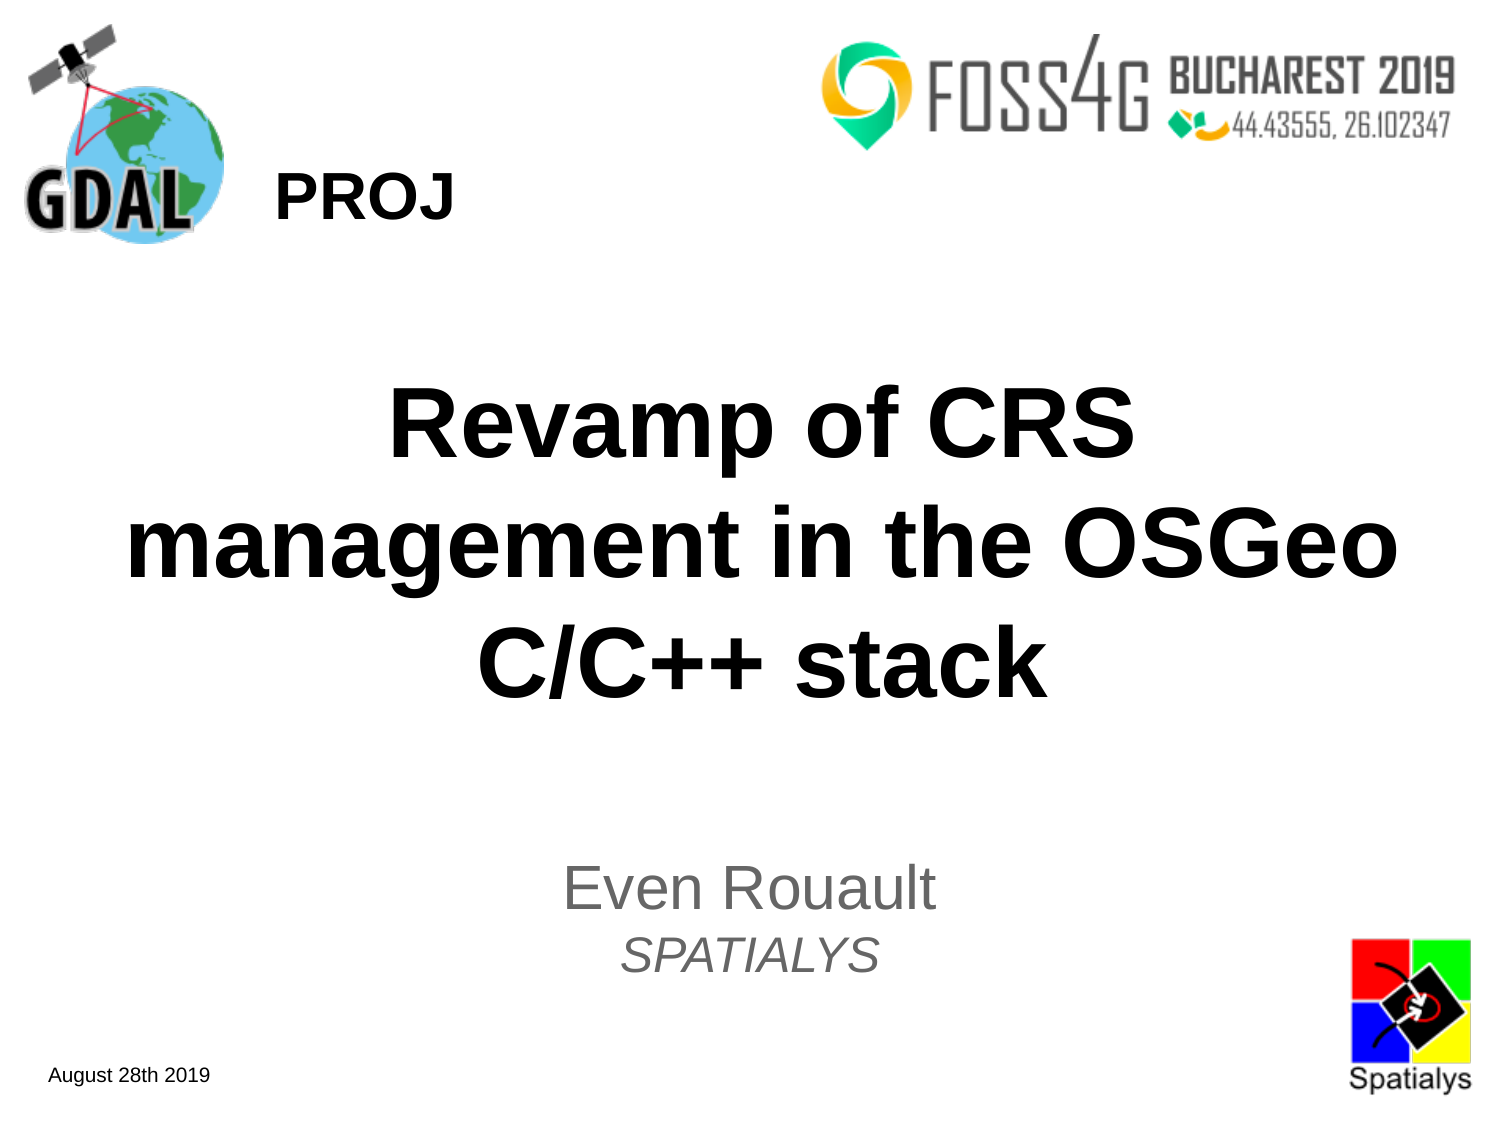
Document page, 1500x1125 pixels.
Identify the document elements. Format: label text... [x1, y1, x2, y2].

text_box August 28th 2019 [33, 1046, 294, 1125]
text_box PROJ [259, 137, 521, 263]
title Revamp of CRS management in the OSGeo C/C++ stack [52, 343, 1474, 733]
subtitle Even Rouault SPATIALYS [112, 832, 1388, 1005]
picture [1348, 936, 1474, 1098]
picture [804, 34, 1474, 160]
picture [24, 24, 224, 244]
